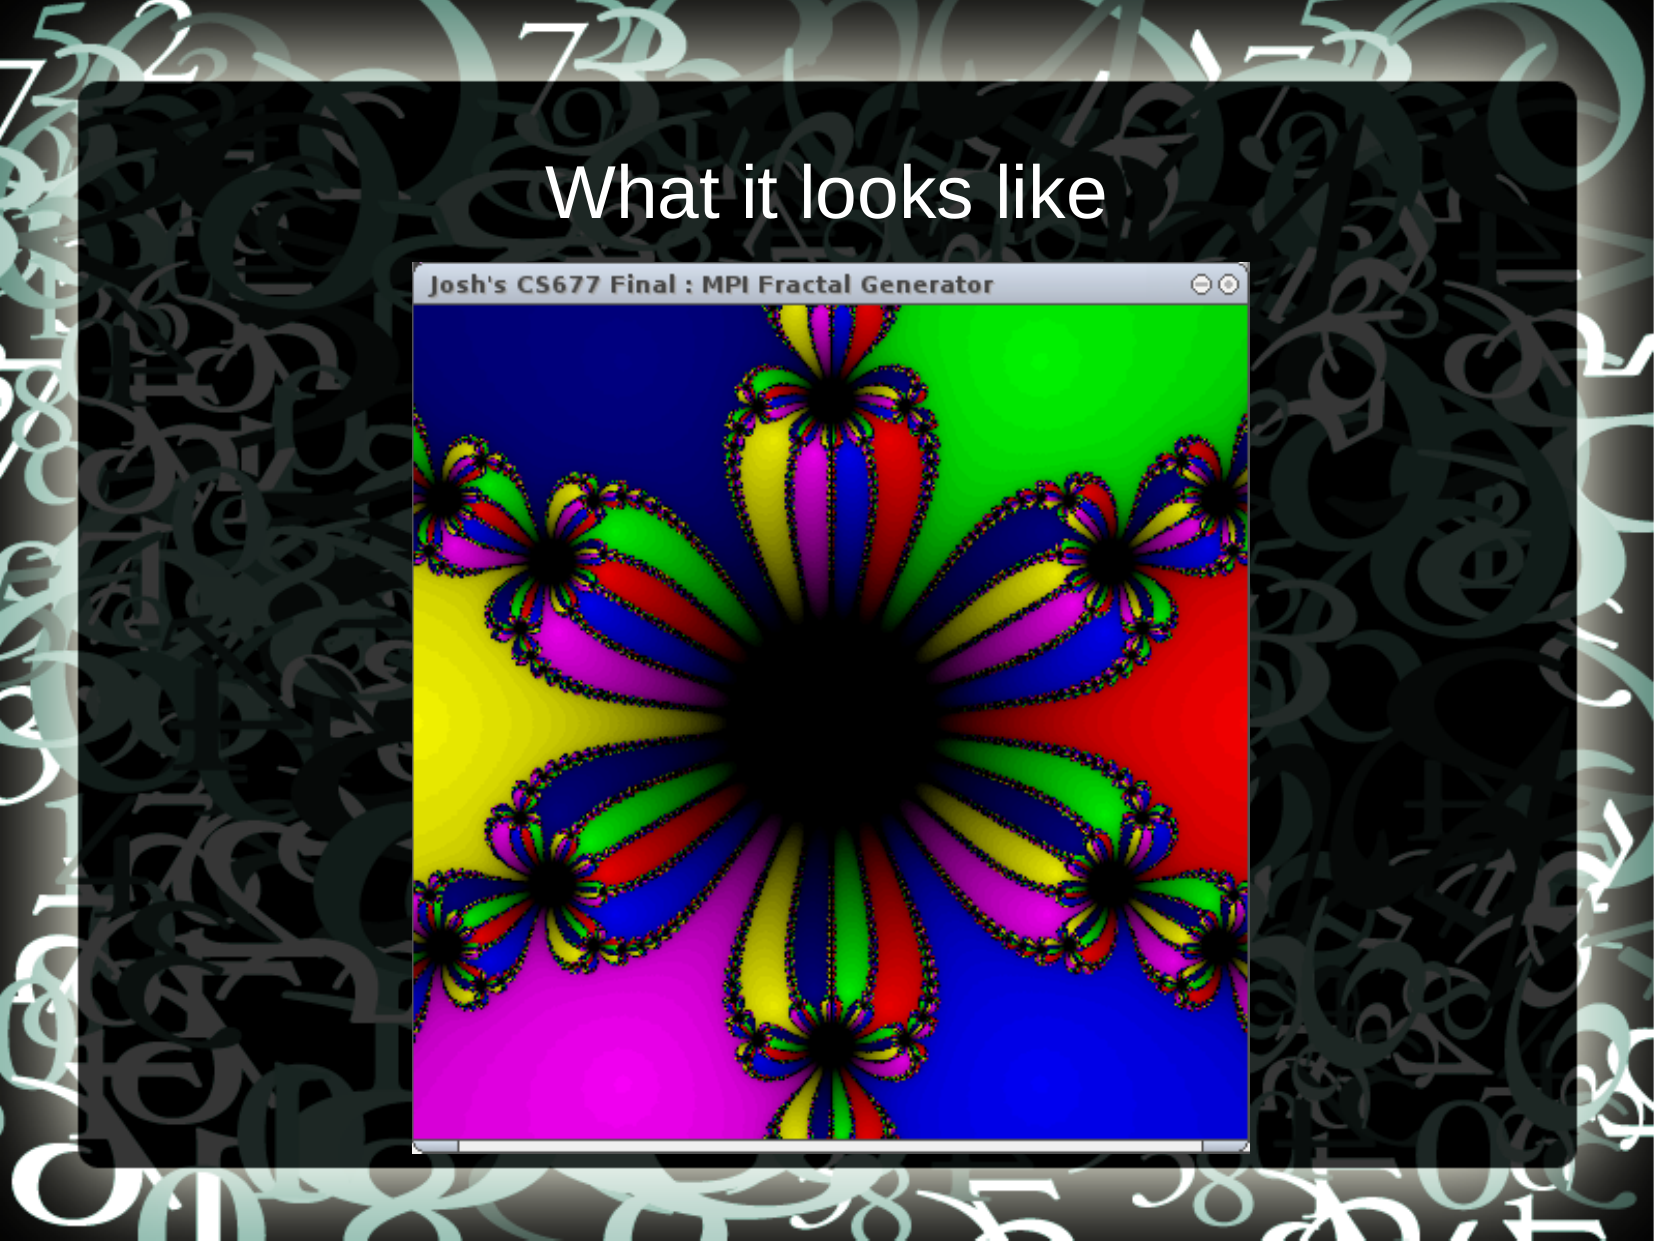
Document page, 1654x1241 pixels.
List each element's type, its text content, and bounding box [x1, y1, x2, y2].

picture [0, 0, 1654, 1241]
title What it looks like [82, 88, 1571, 296]
